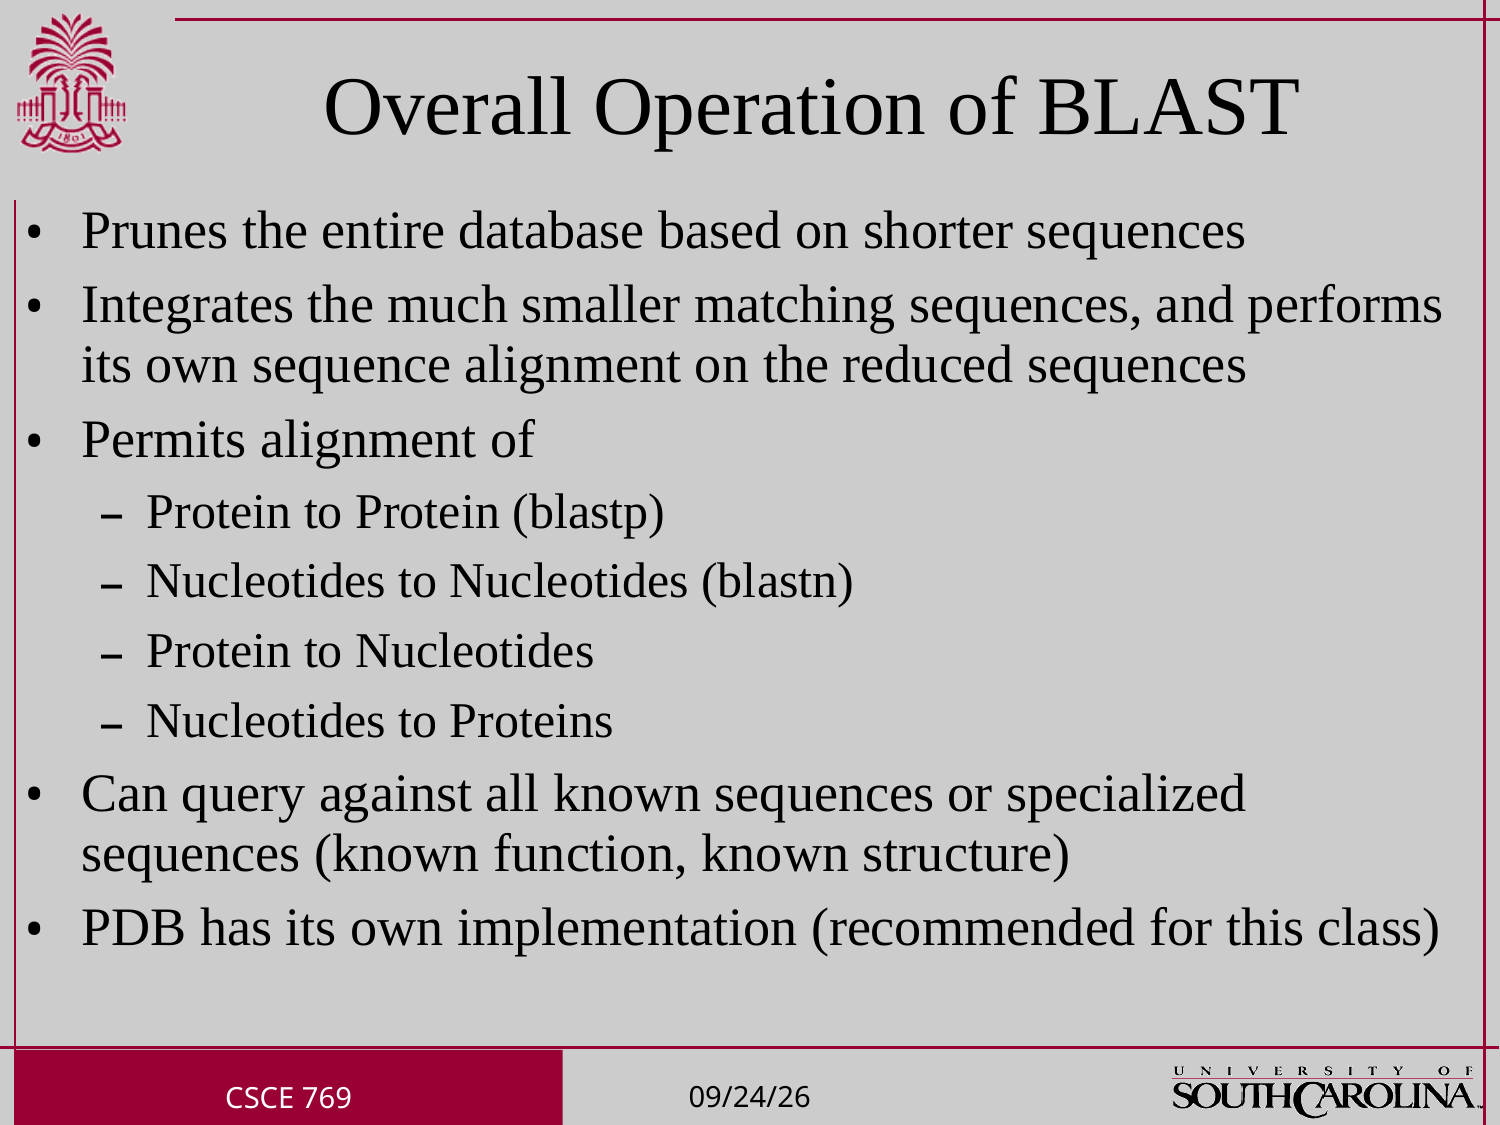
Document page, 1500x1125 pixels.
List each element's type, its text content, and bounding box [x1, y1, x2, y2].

title Overall Operation of BLAST [174, 32, 1450, 181]
list Prunes the entire database based on shorter sequences Integrates the much smaller matching sequences, and performs its own sequence alignment on the reduced sequences Permits alignment of Protein to Protein (blastp) Nucleotides to Nucleotides (blastn) Protein to Nucleotides Nucleotides to Proteins Can query against all known sequences or specialized sequences (known function, known structure) PDB has its own implementation (recommended for this class) [24, 200, 1476, 998]
picture [12, 12, 131, 155]
picture [1162, 1049, 1483, 1125]
